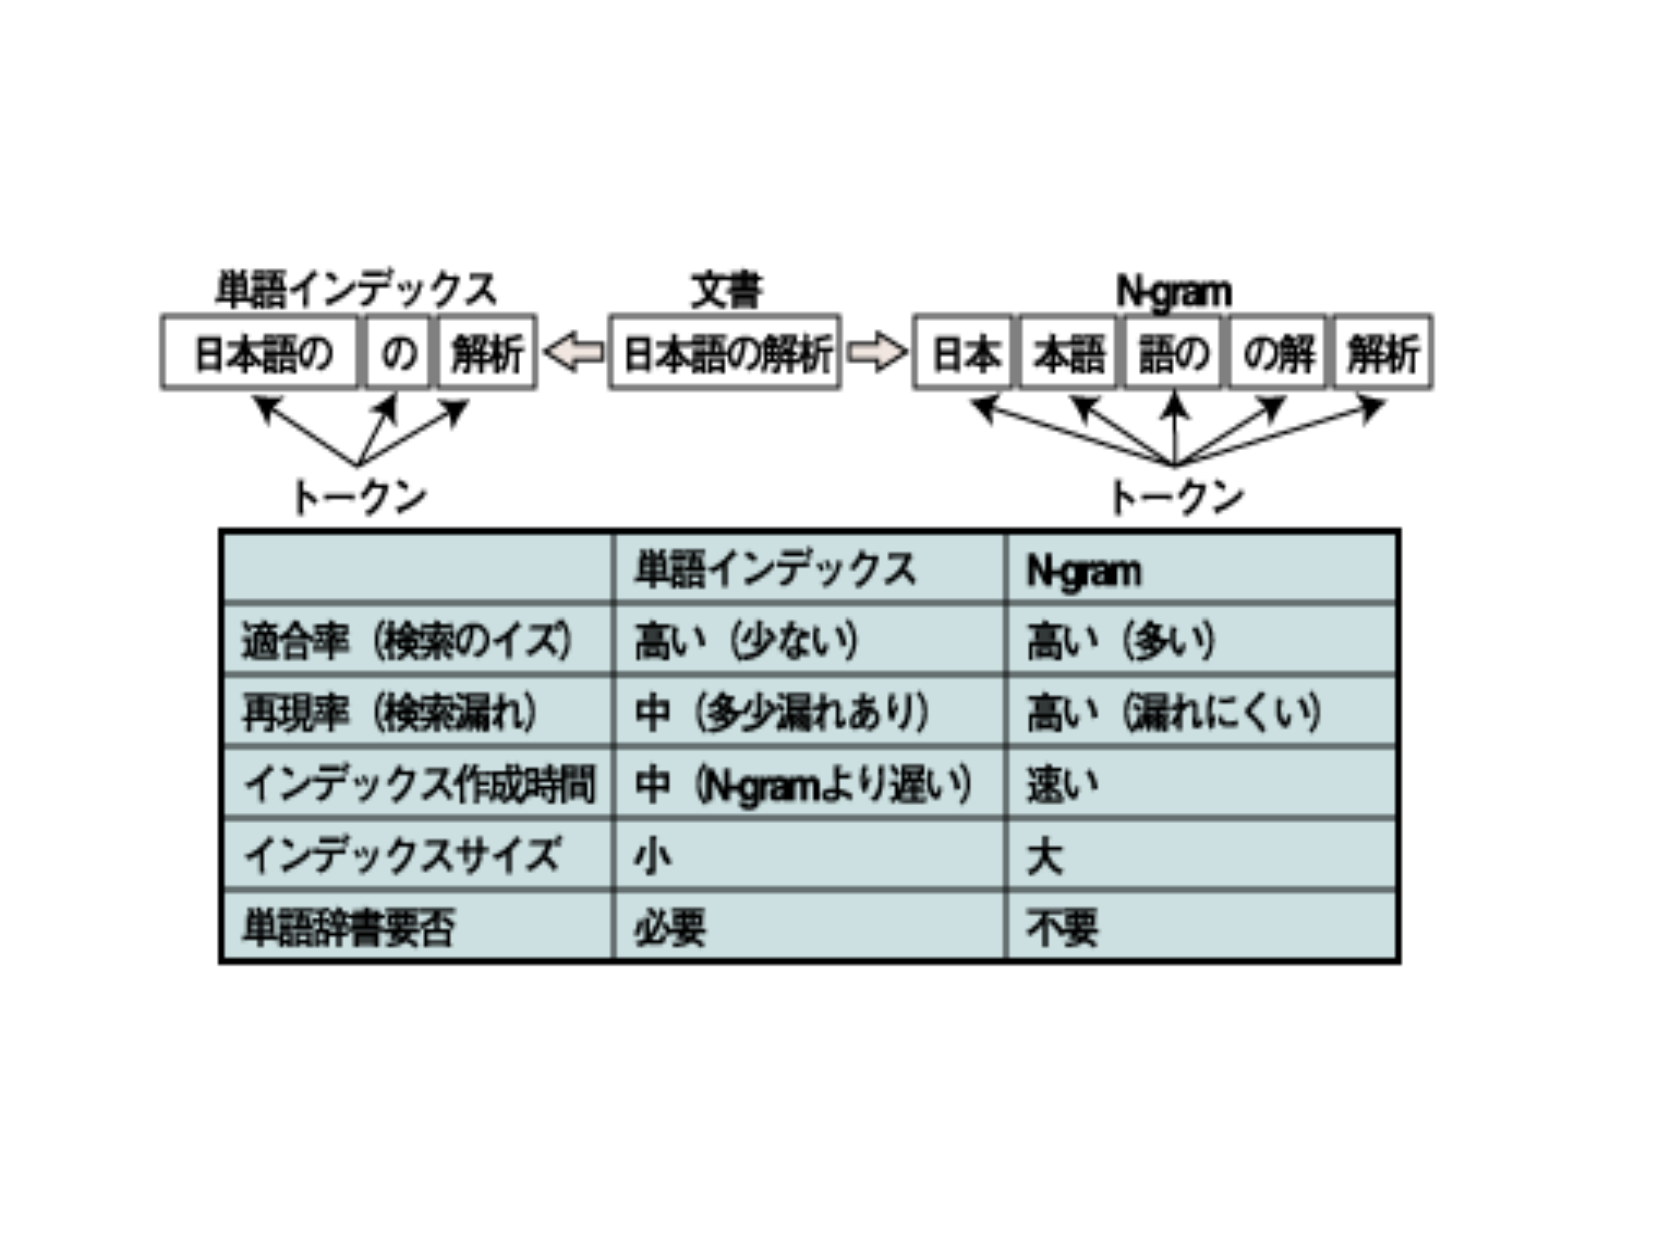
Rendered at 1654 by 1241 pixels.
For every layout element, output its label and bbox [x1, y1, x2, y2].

picture [157, 260, 1465, 977]
